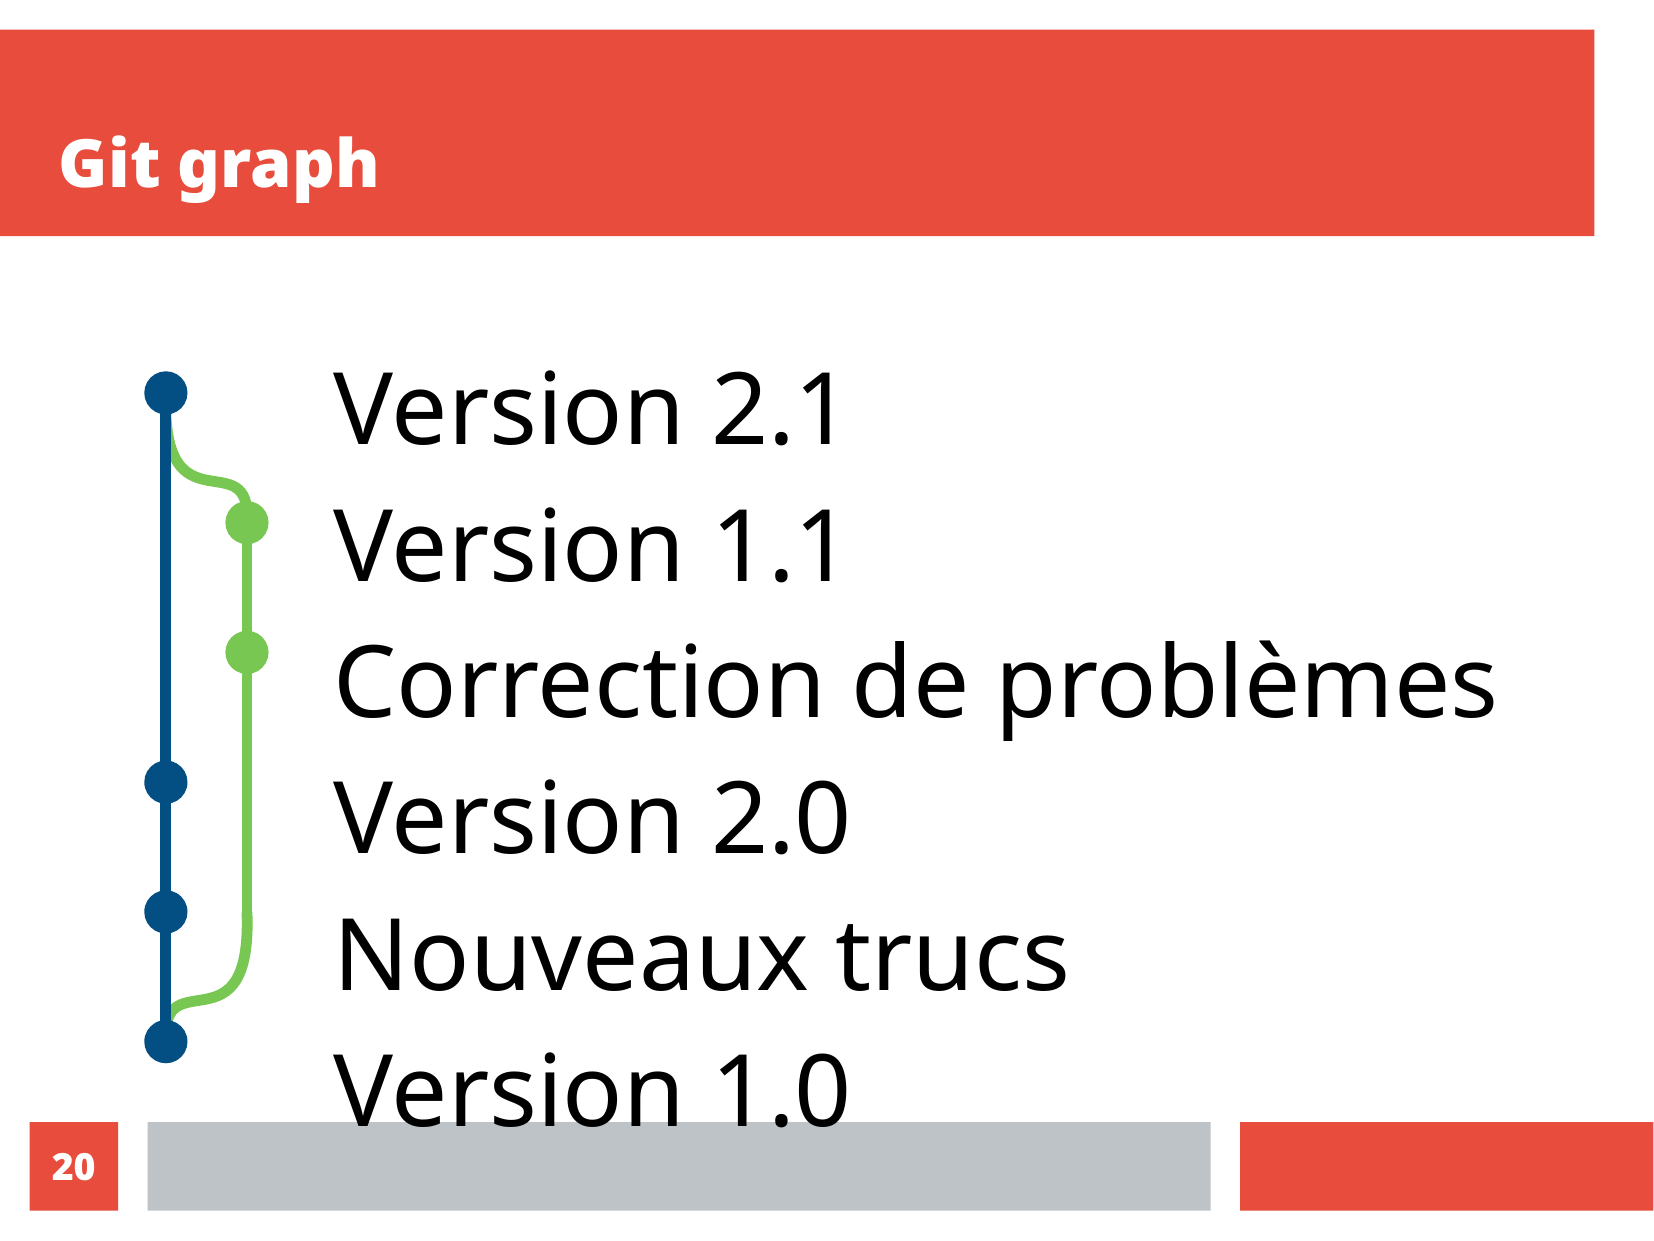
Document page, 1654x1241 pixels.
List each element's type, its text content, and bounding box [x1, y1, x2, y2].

title Git graph [59, 59, 1595, 207]
picture [114, 330, 318, 1099]
text_box Version 2.1 Version 1.1 Correction de problèmes Version 2.0 Nouveaux trucs Version 1.0 [318, 330, 1583, 1241]
